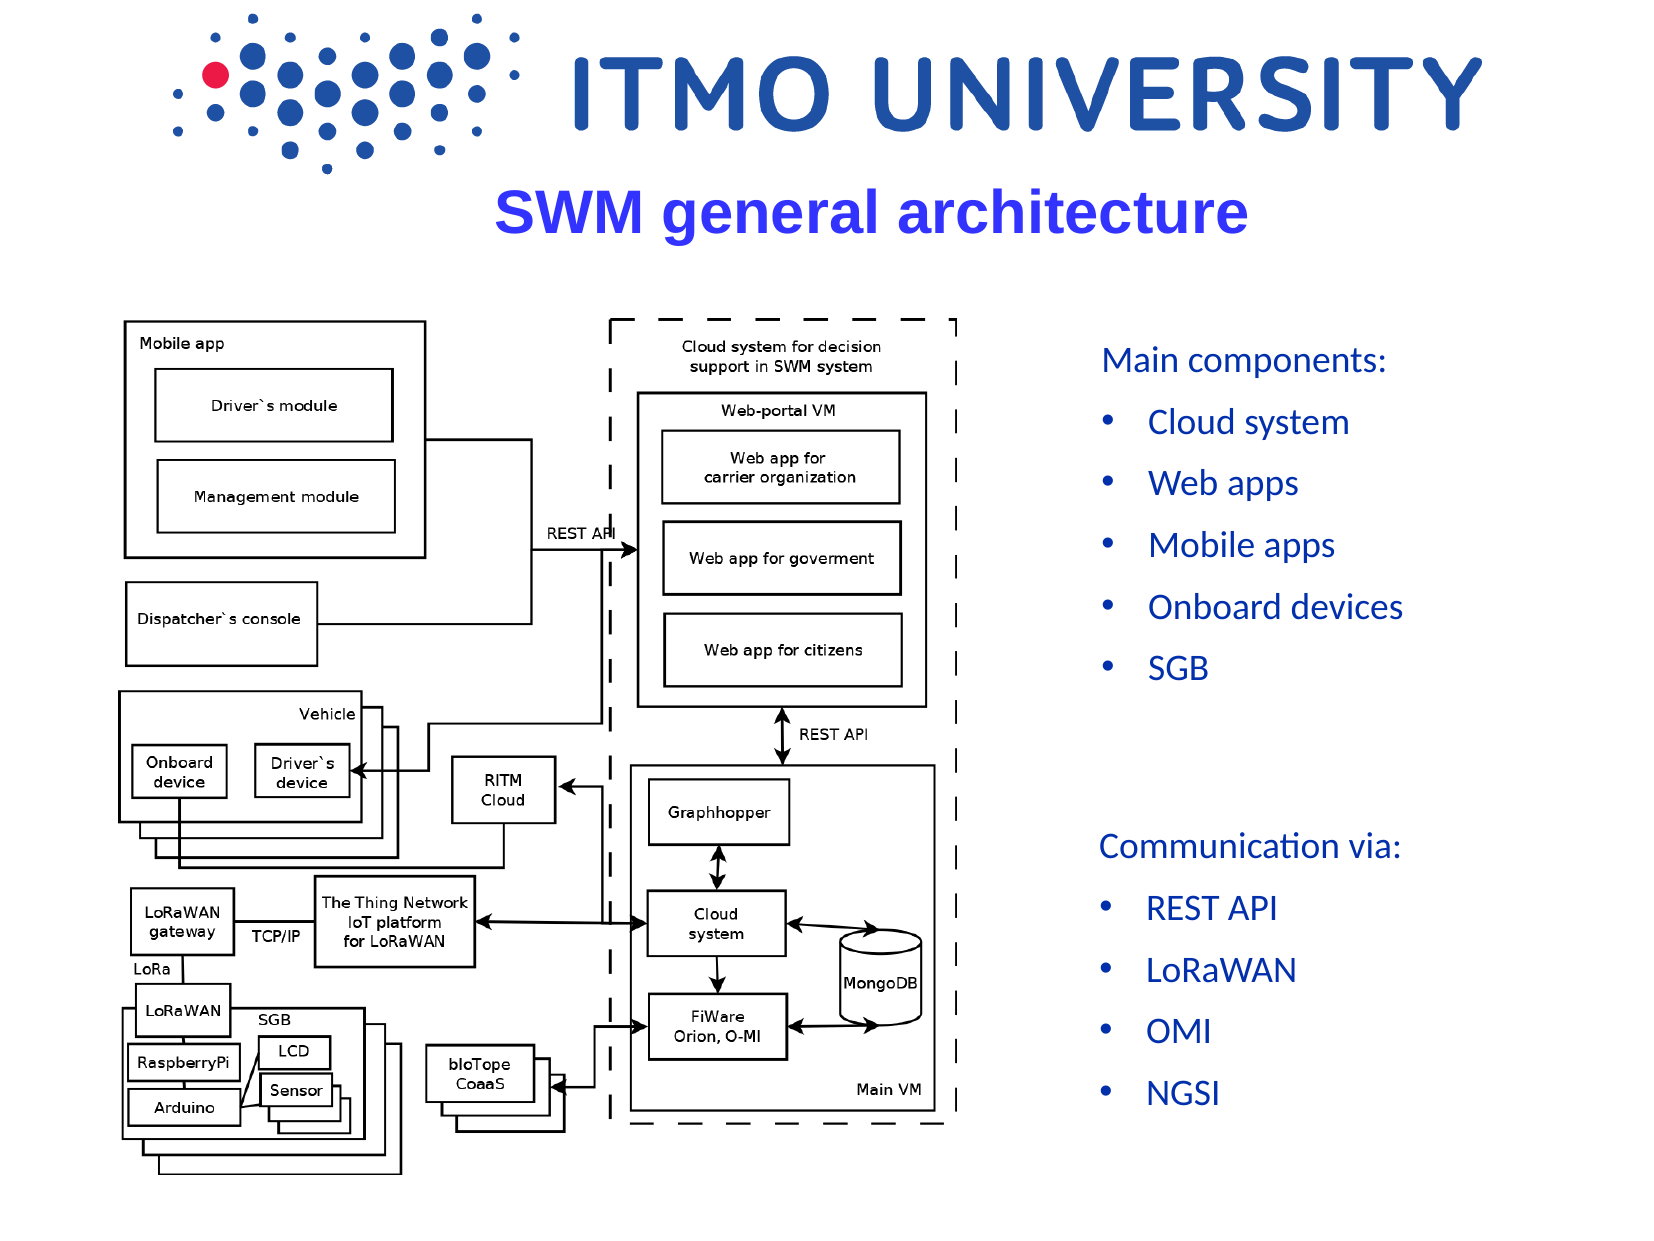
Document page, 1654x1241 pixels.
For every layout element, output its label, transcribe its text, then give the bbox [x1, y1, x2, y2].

picture [118, 318, 957, 1175]
text_box Communication via: REST API LoRaWAN OMI NGSI [1084, 791, 1418, 1121]
text_box Main components: Cloud system Web apps Mobile apps Onboard devices SGB [1086, 305, 1635, 696]
picture [0, 0, 1654, 306]
title SWM general architecture [472, 161, 1273, 264]
